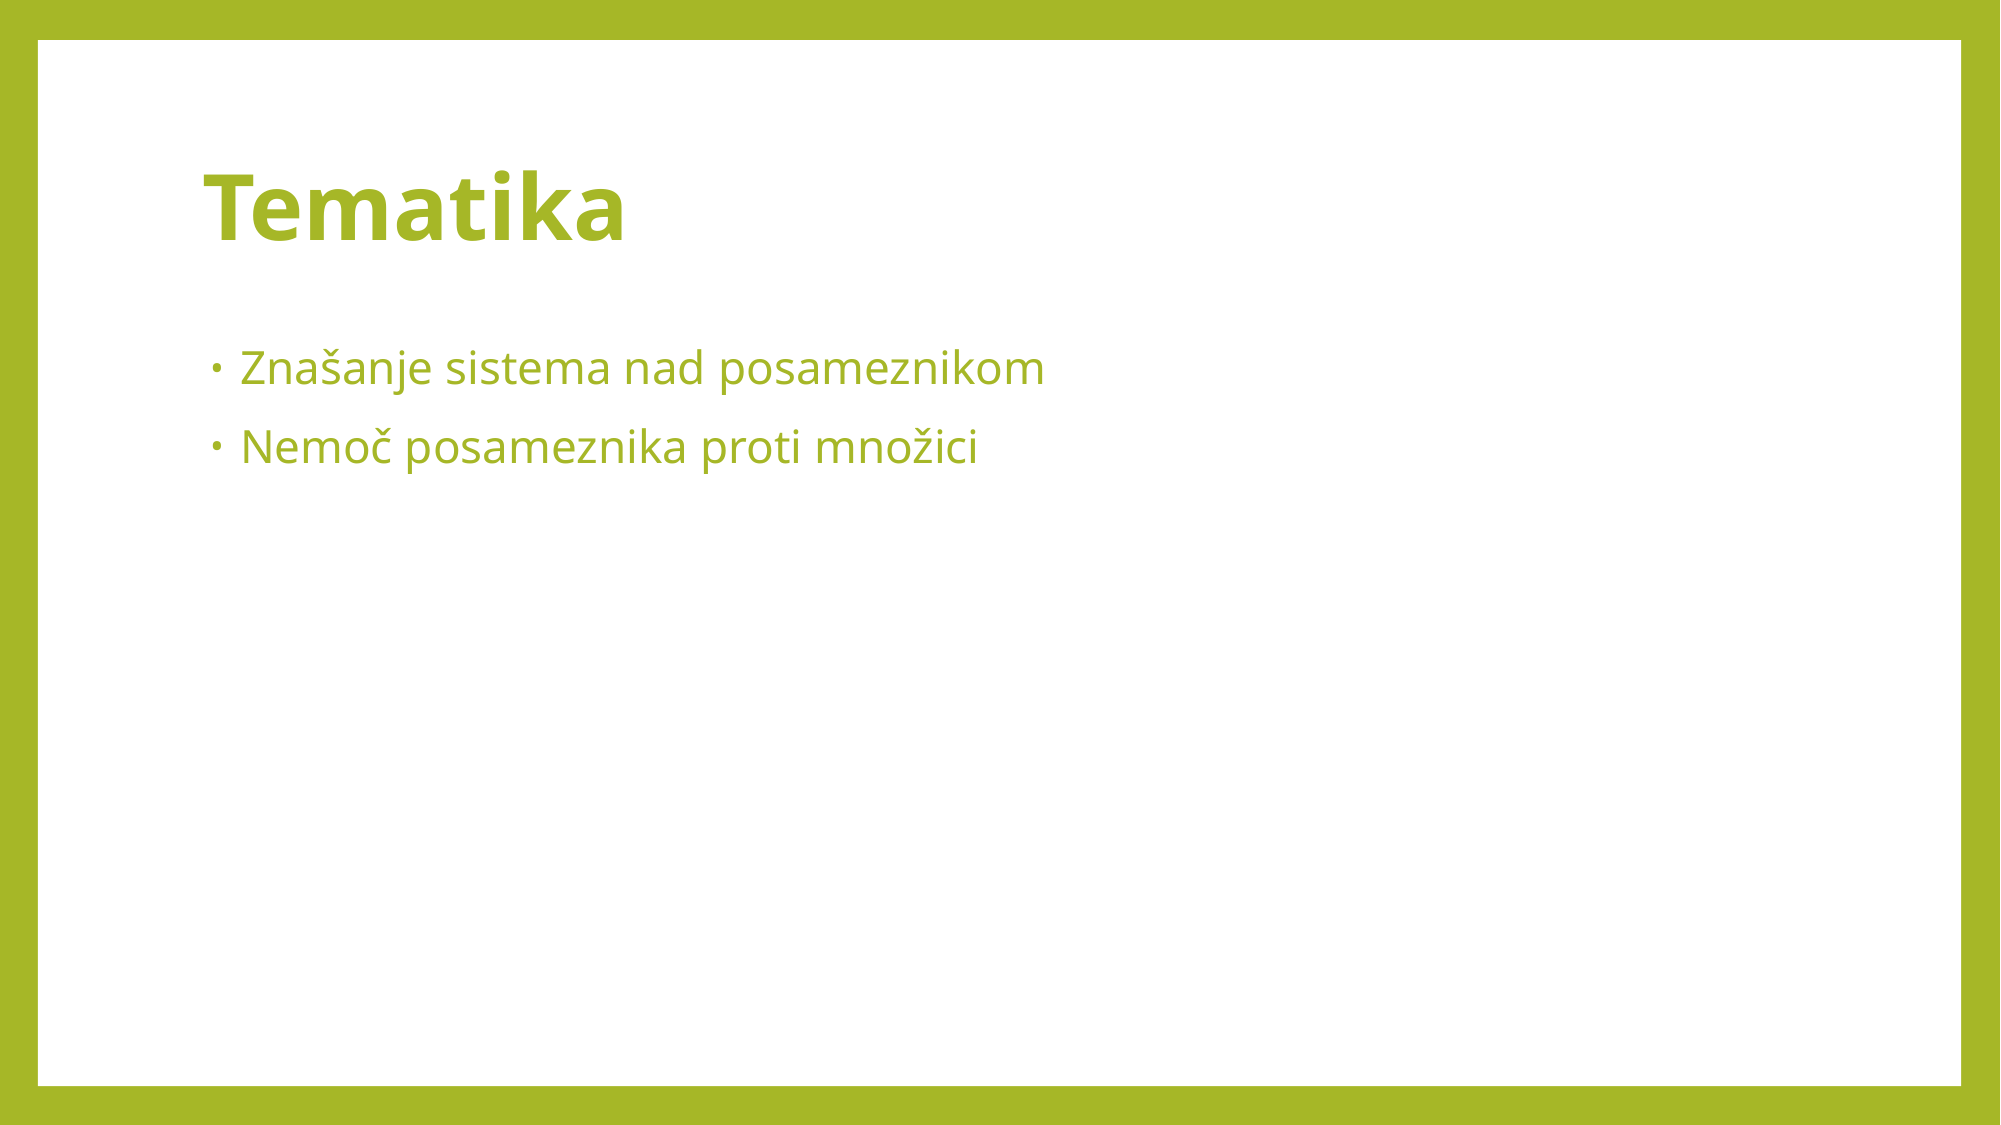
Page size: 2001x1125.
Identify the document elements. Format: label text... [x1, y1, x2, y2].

title Tematika [187, 99, 1808, 323]
list Znašanje sistema nad posameznikom Nemoč posameznika proti množici [187, 337, 1807, 1000]
